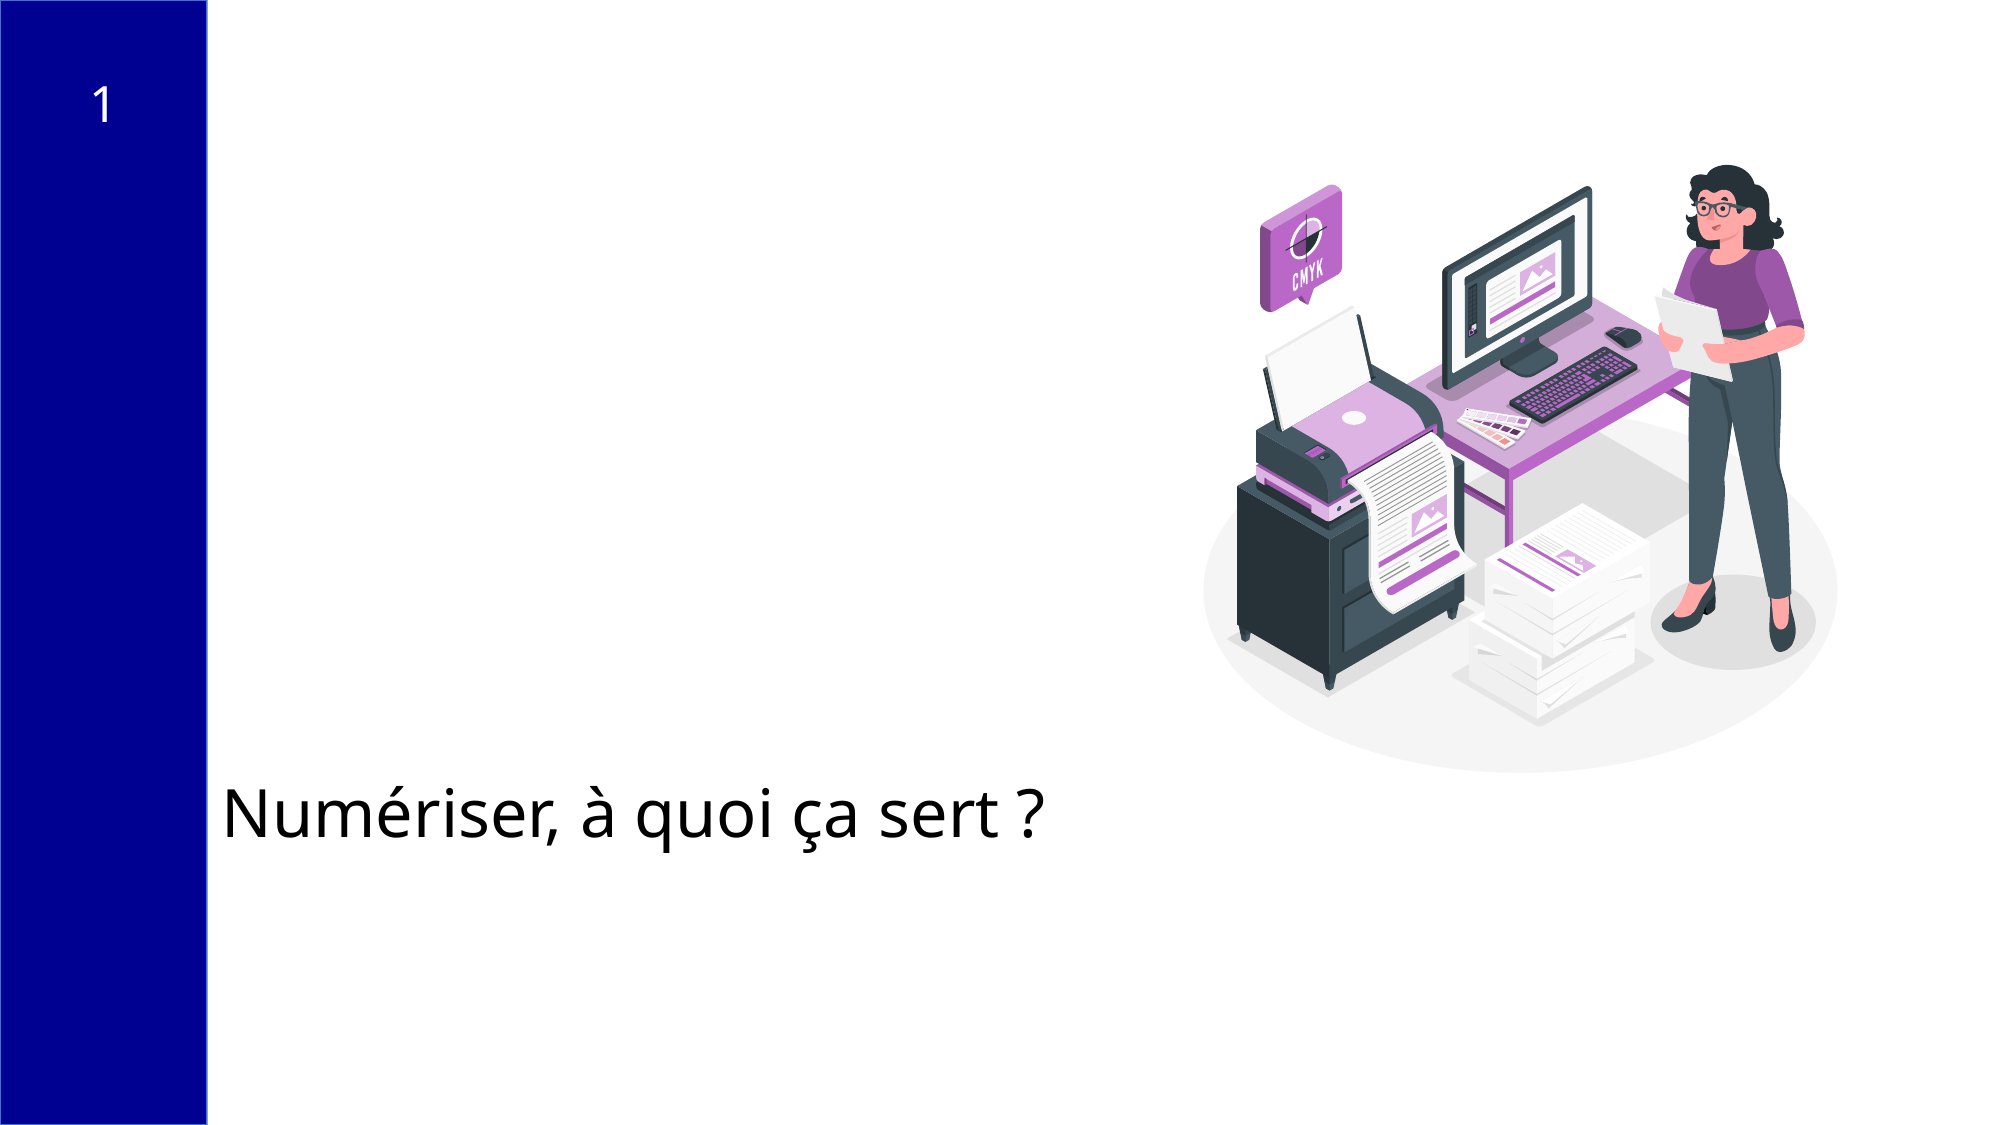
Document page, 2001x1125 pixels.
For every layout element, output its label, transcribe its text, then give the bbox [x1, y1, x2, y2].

text_box Numériser, à quoi ça sert ? [206, 708, 1684, 916]
picture [1181, 118, 1861, 798]
text_box 1 [0, 0, 207, 207]
